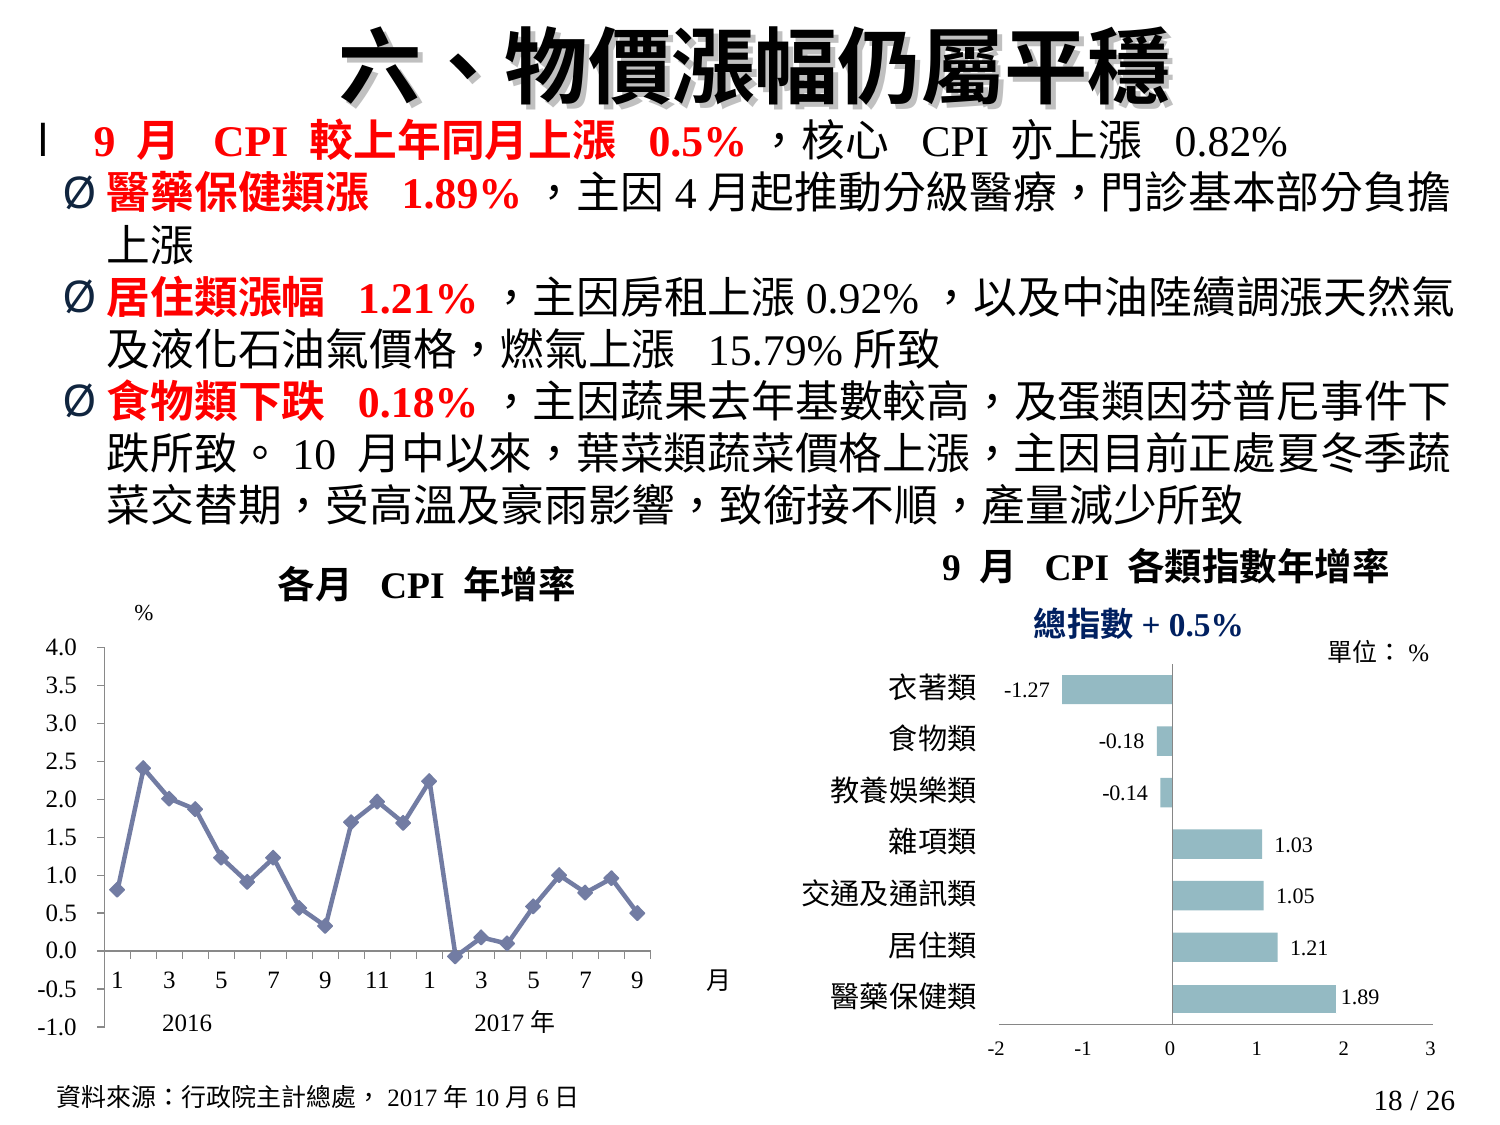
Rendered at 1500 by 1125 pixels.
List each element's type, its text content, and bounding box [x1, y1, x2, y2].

picture [23, 623, 674, 1052]
text_box 9 月 CPI 較上年同月上漲 0.5%，核心 CPI 亦上漲 0.82% 醫藥保健類漲 1.89%，主因4月起推動分級醫療，門診基本部分負擔 上漲 居住類漲幅 1.21%，主因房租上漲0.92%，以及中油陸續調漲天然氣 及液化石油氣價格，燃氣上漲 15.79%所致 食物類下跌 0.18%，主因蔬果去年基數較高，及蛋類因芬普尼事件下 跌所致。10 月中以來，葉菜類蔬菜價格上漲，主因目前正處夏冬季蔬 菜交替期，受高溫及豪雨影響，致銜接不順，產量減少所致 [0, 113, 1493, 496]
text_box 資料來源：行政院主計總處，2017年10月6日 [41, 1072, 1390, 1118]
picture [755, 650, 1467, 1063]
text_box 9 月 CPI 各類指數年增率 [927, 535, 1441, 628]
text_box 總指數+ 0.5% [856, 596, 1422, 650]
text_box 月 [688, 957, 750, 999]
text_box 各月 CPI 年增率 [190, 553, 663, 614]
text_box % [119, 590, 187, 623]
text_box 六、物價漲幅仍屬平穩 [4, 0, 1500, 129]
text_box 單位：% [1312, 628, 1466, 650]
